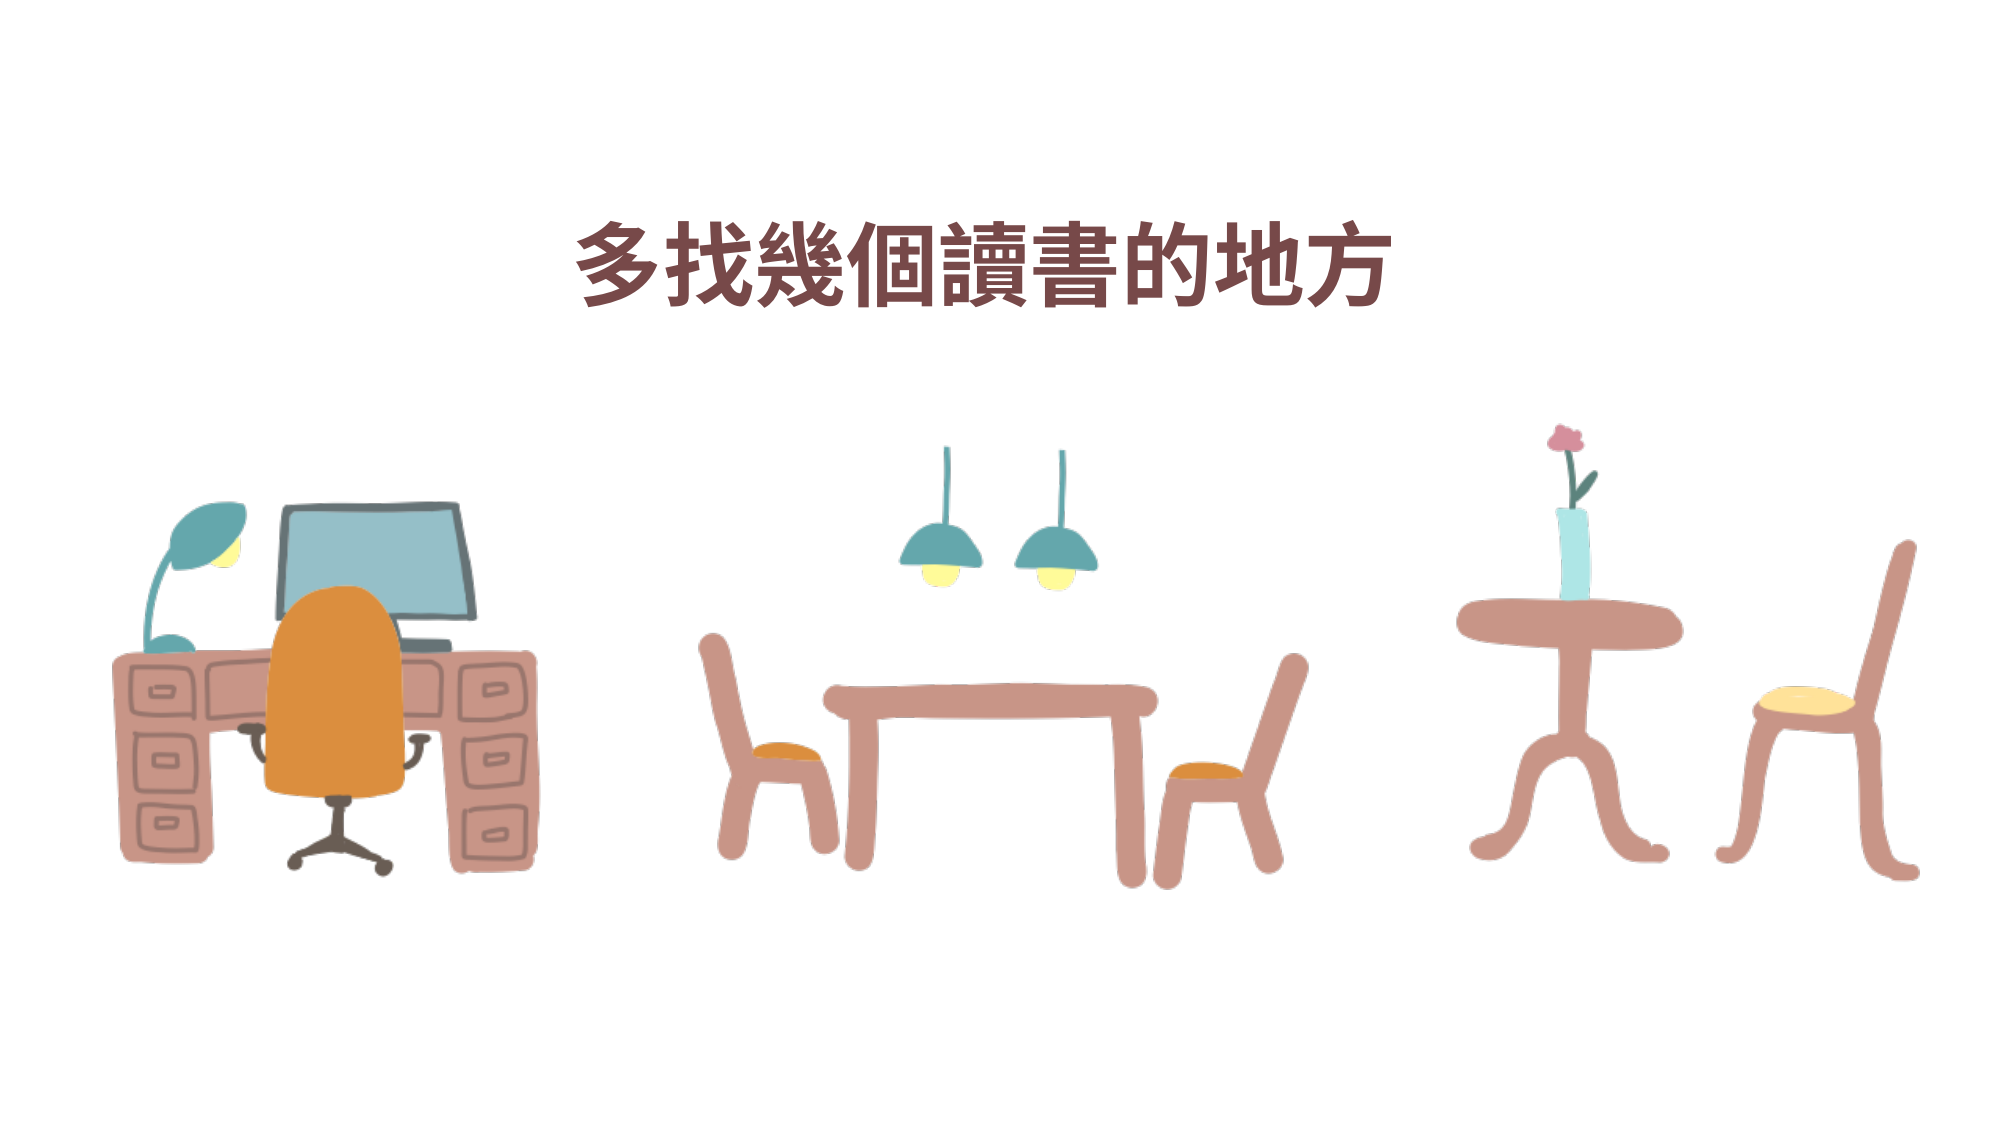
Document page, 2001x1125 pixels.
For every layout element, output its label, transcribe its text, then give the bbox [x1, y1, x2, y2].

picture [22, 365, 2000, 972]
text_box 多找幾個讀書的地方 [557, 201, 1412, 326]
